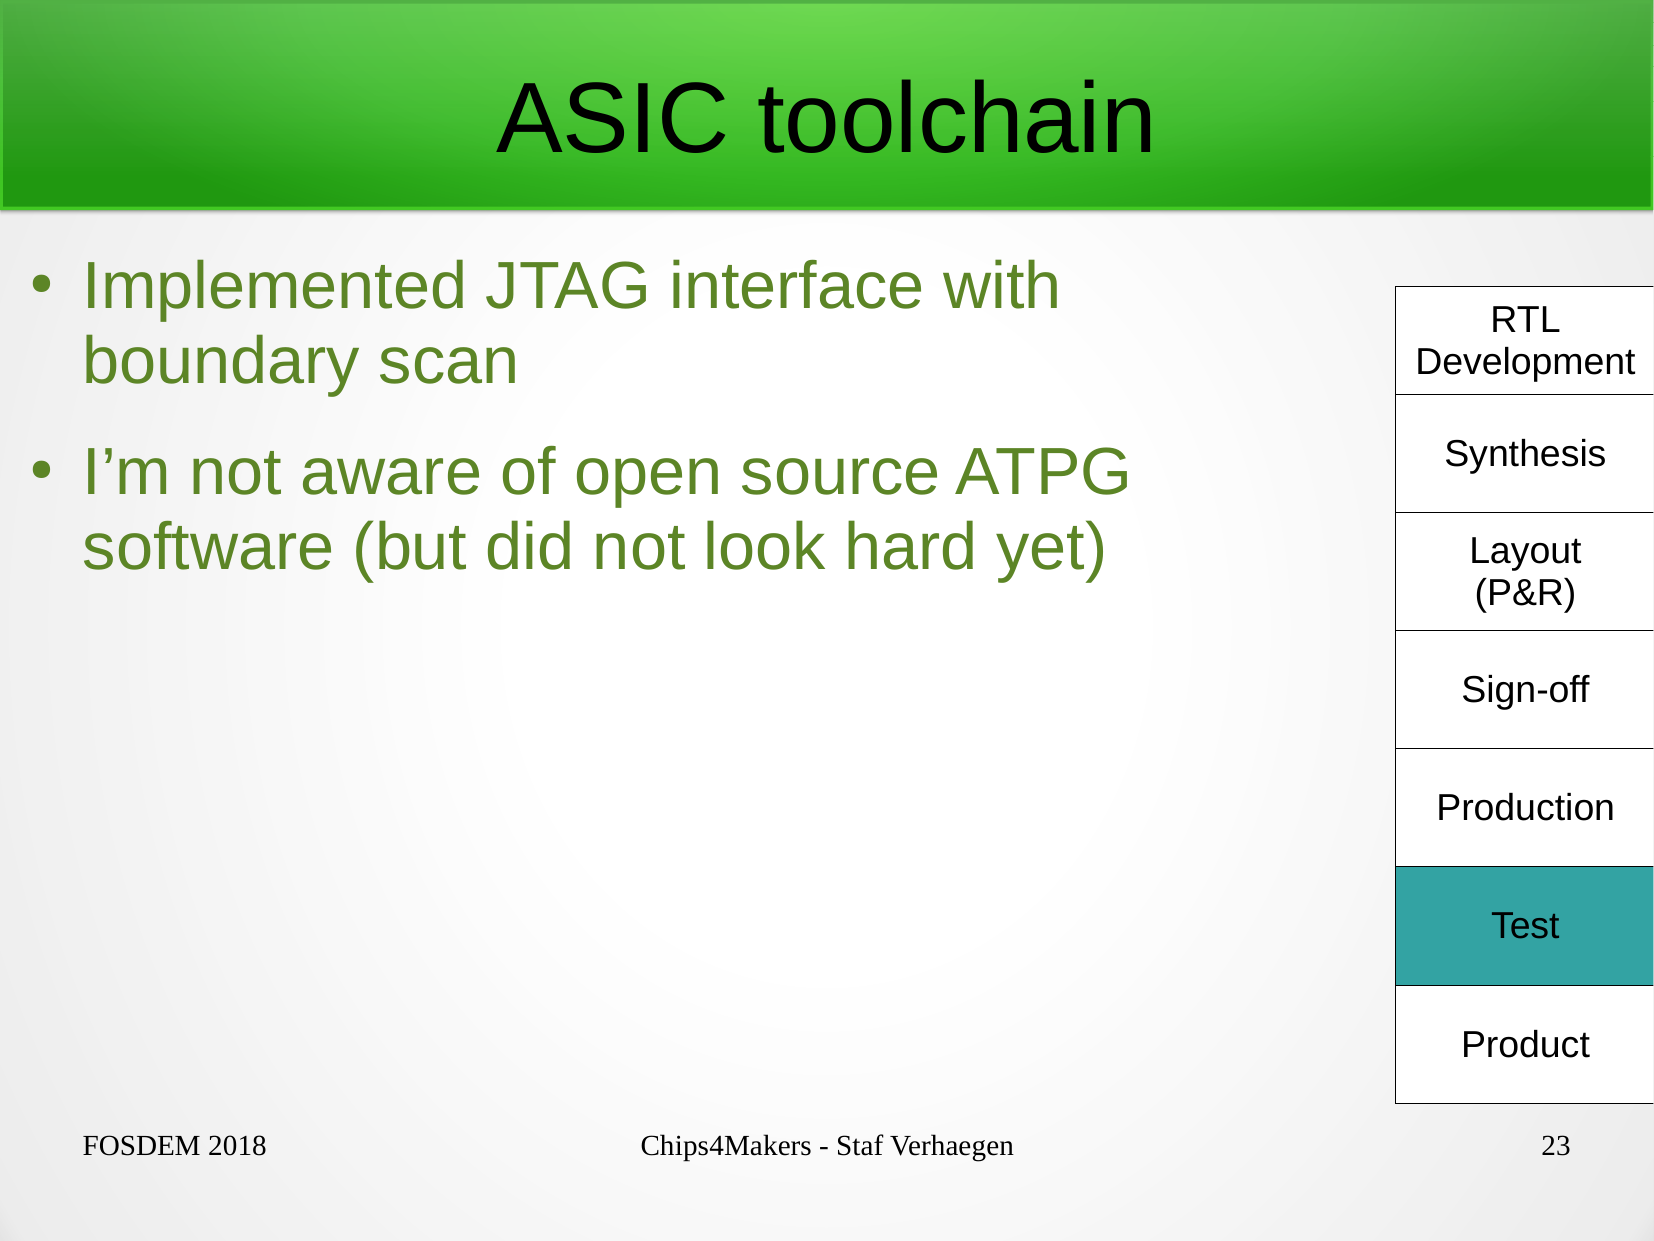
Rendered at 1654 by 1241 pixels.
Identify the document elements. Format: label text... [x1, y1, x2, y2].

table_cell Production [1396, 749, 1654, 866]
table_cell Synthesis [1396, 395, 1654, 512]
table_cell Sign-off [1396, 631, 1654, 748]
table_cell Test [1396, 867, 1654, 985]
title ASIC toolchain [82, 47, 1571, 189]
table_header RTL Development [1396, 287, 1654, 394]
table_cell Product [1396, 986, 1654, 1103]
table_cell Layout (P&R) [1396, 513, 1654, 630]
list Implemented JTAG interface with boundary scan I’m not aware of open source ATPG software (but did not look hard yet) [11, 248, 1300, 1087]
